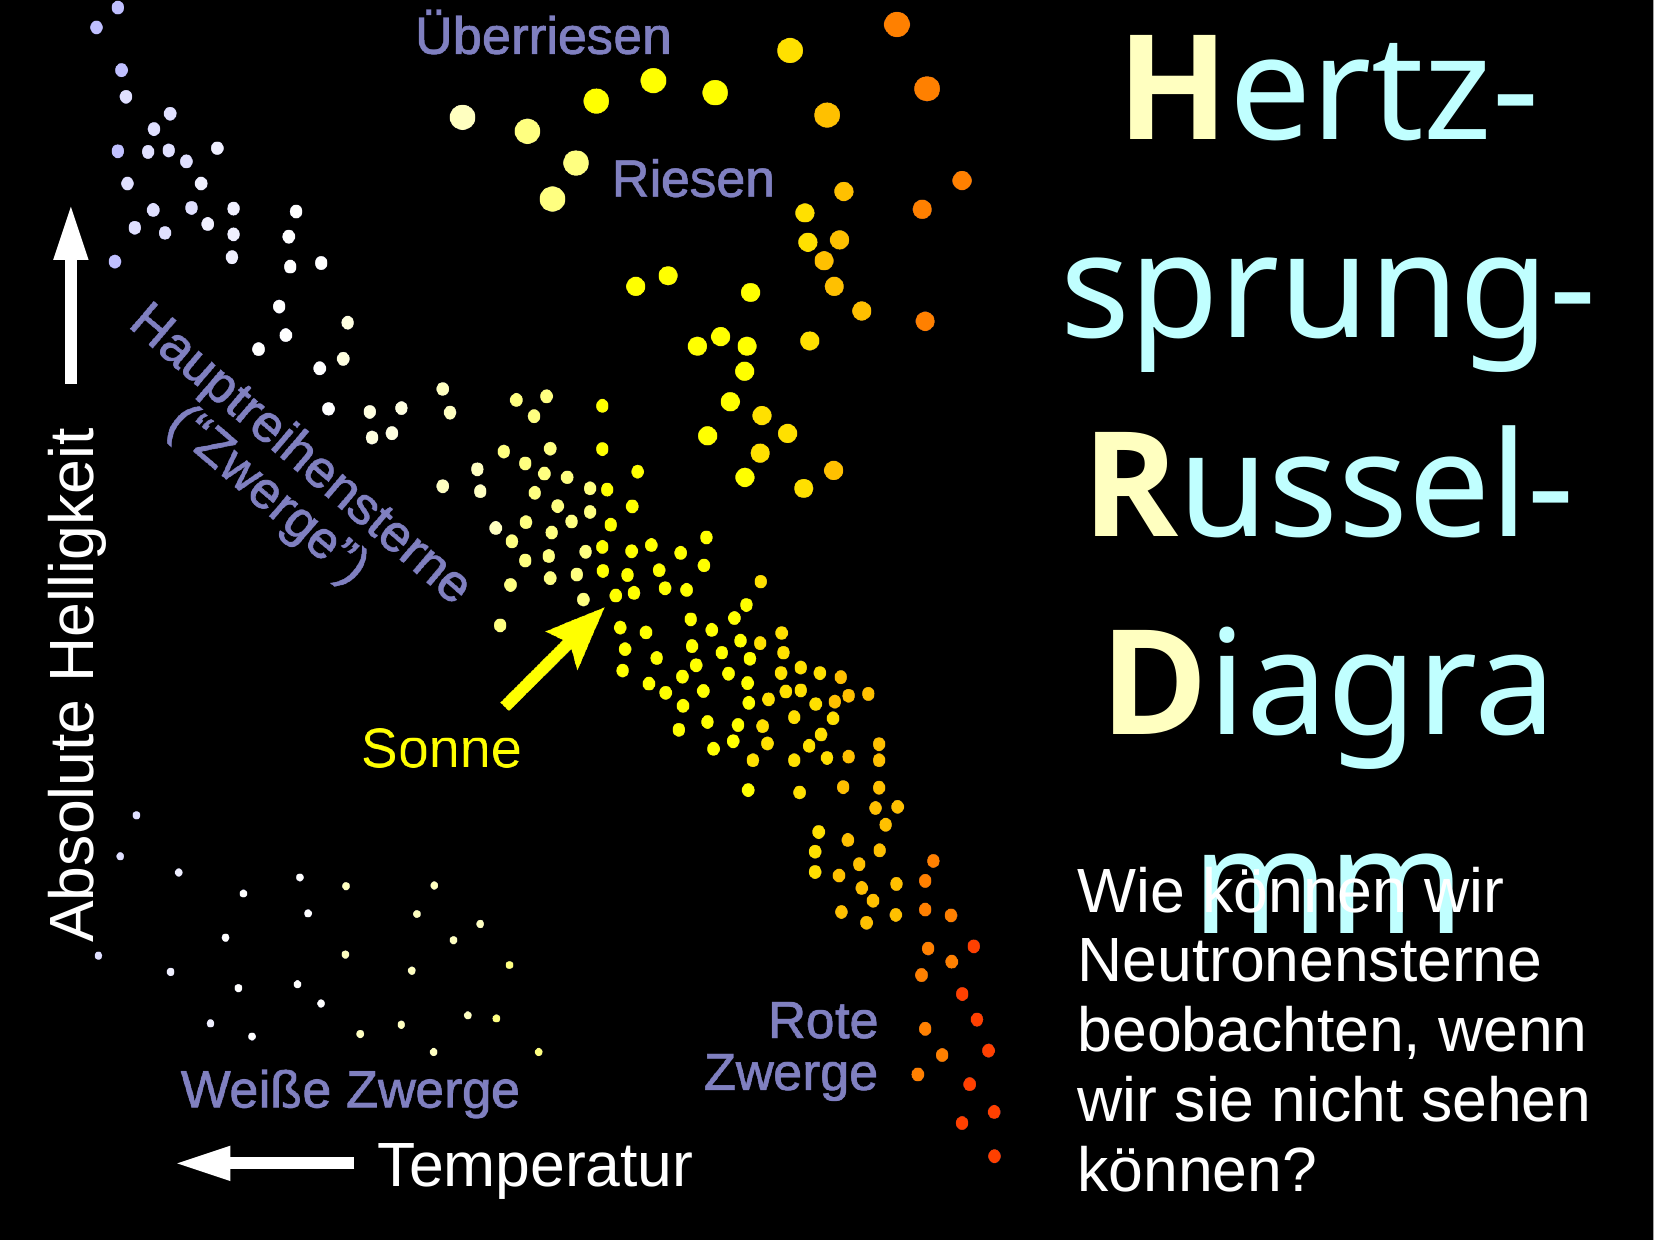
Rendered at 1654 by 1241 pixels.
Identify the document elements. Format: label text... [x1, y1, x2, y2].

text_box Temperatur [363, 1122, 709, 1241]
text_box Wie können wir Neutronensterne beobachten, wenn wir sie nicht sehen können? [1062, 848, 1625, 1211]
title Das Hertz-sprung- Russel-Diagramm [1033, 0, 1625, 866]
text_box Absolute Helligkeit [29, 413, 119, 958]
picture [88, 0, 1003, 1165]
